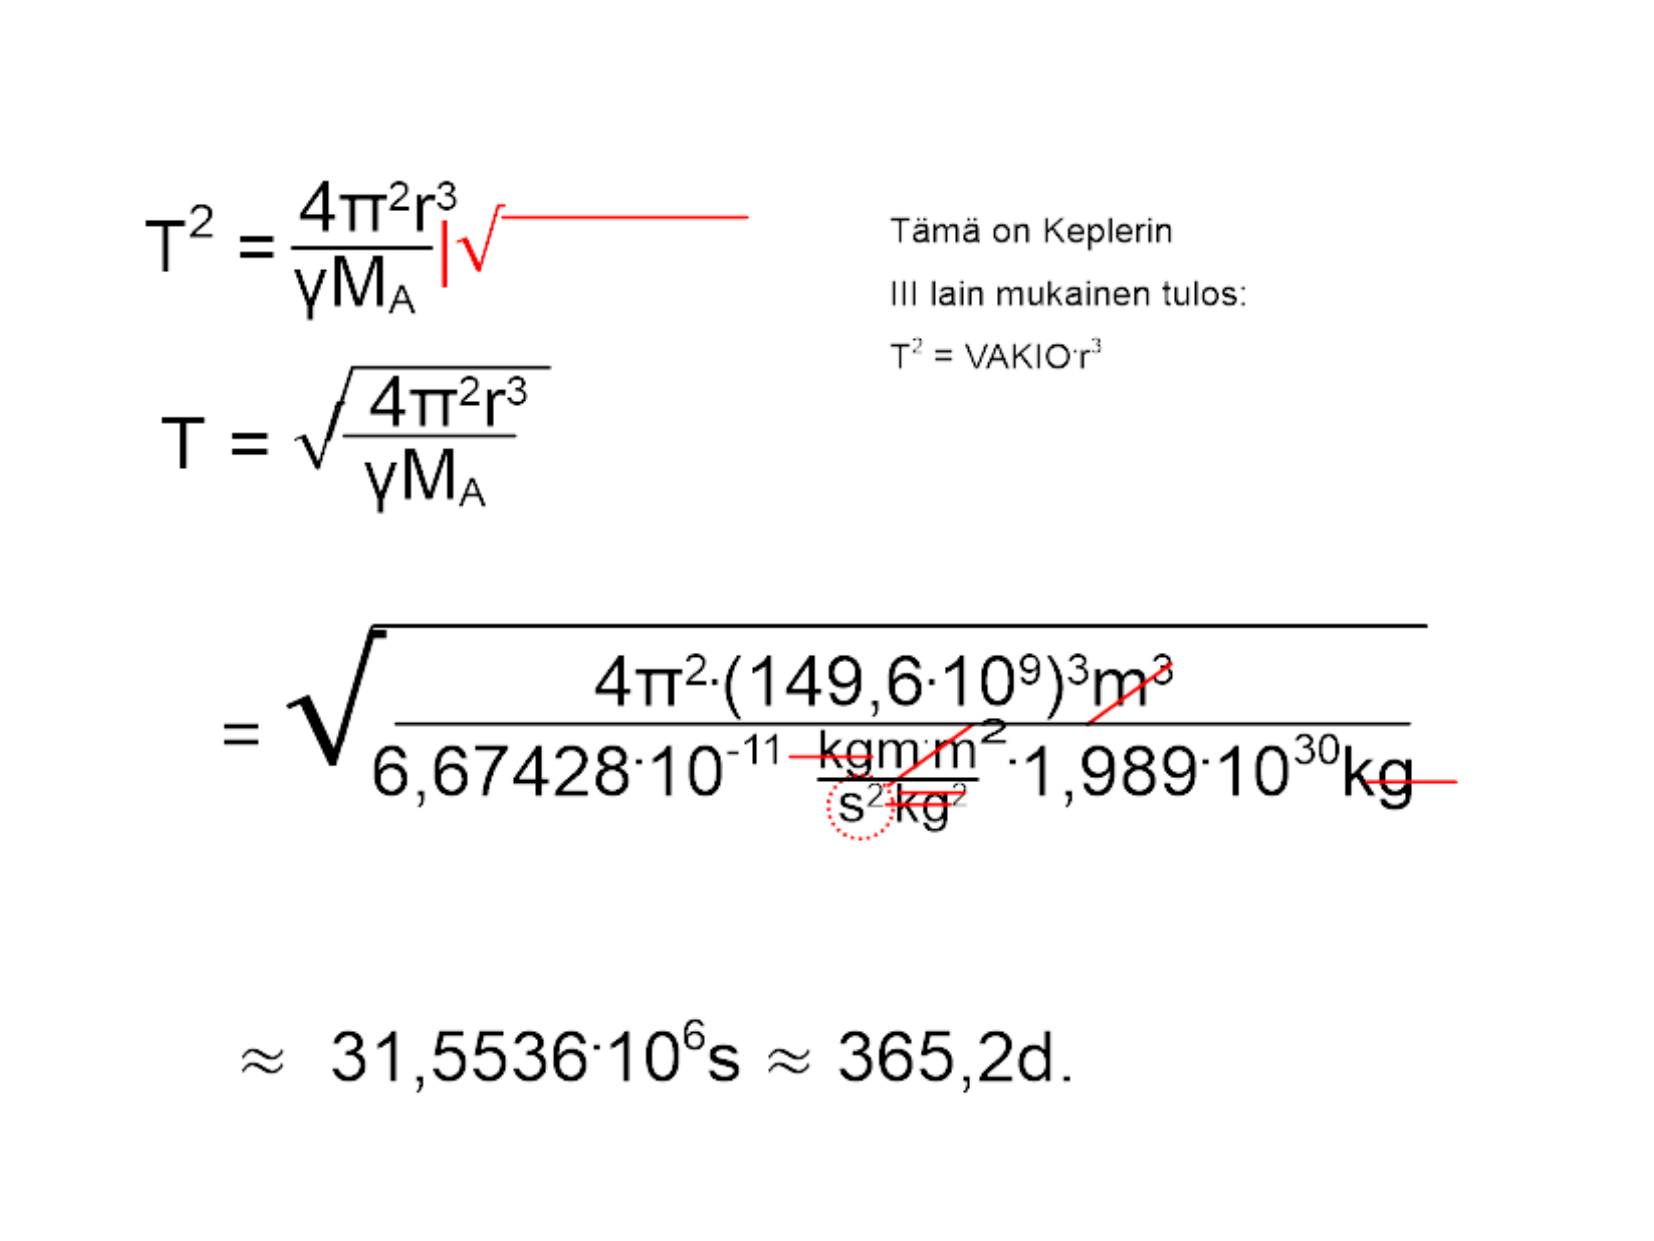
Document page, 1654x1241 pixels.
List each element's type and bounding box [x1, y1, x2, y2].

picture [82, 79, 1518, 1158]
